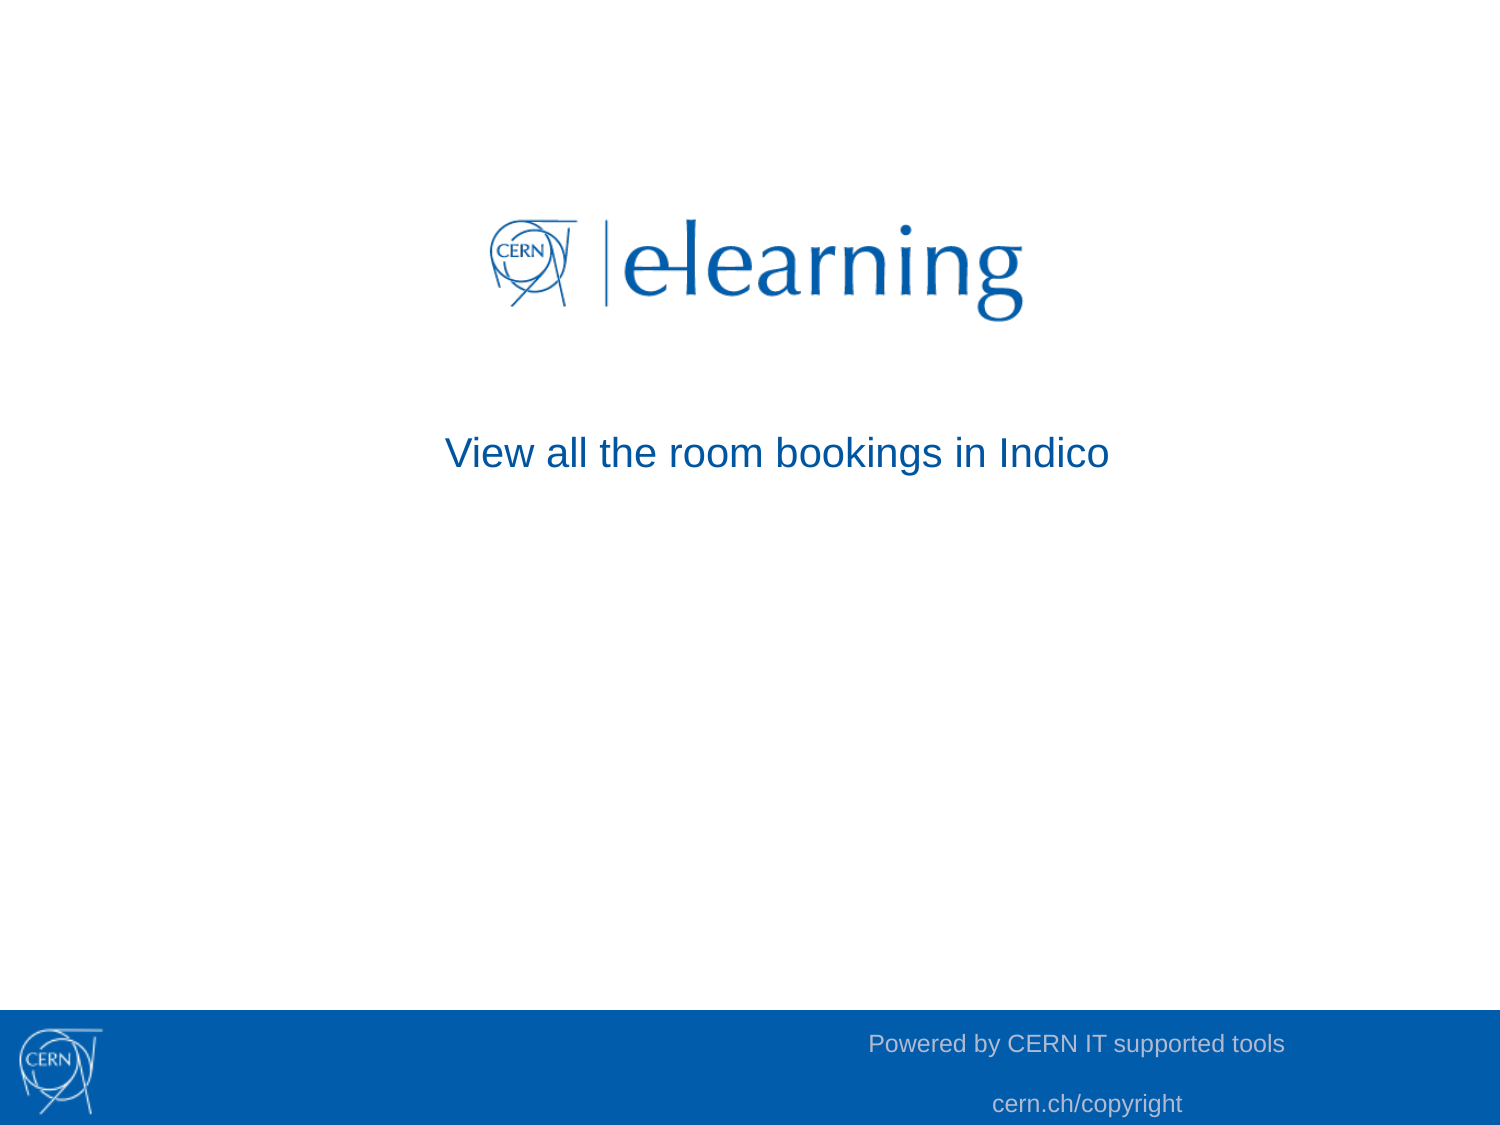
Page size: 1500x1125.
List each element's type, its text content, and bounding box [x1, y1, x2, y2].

picture [467, 200, 1088, 325]
footer Powered by CERN IT supported tools cern.ch/copyright [850, 1042, 1326, 1103]
text_box View all the room bookings in Indico [148, 418, 1407, 484]
